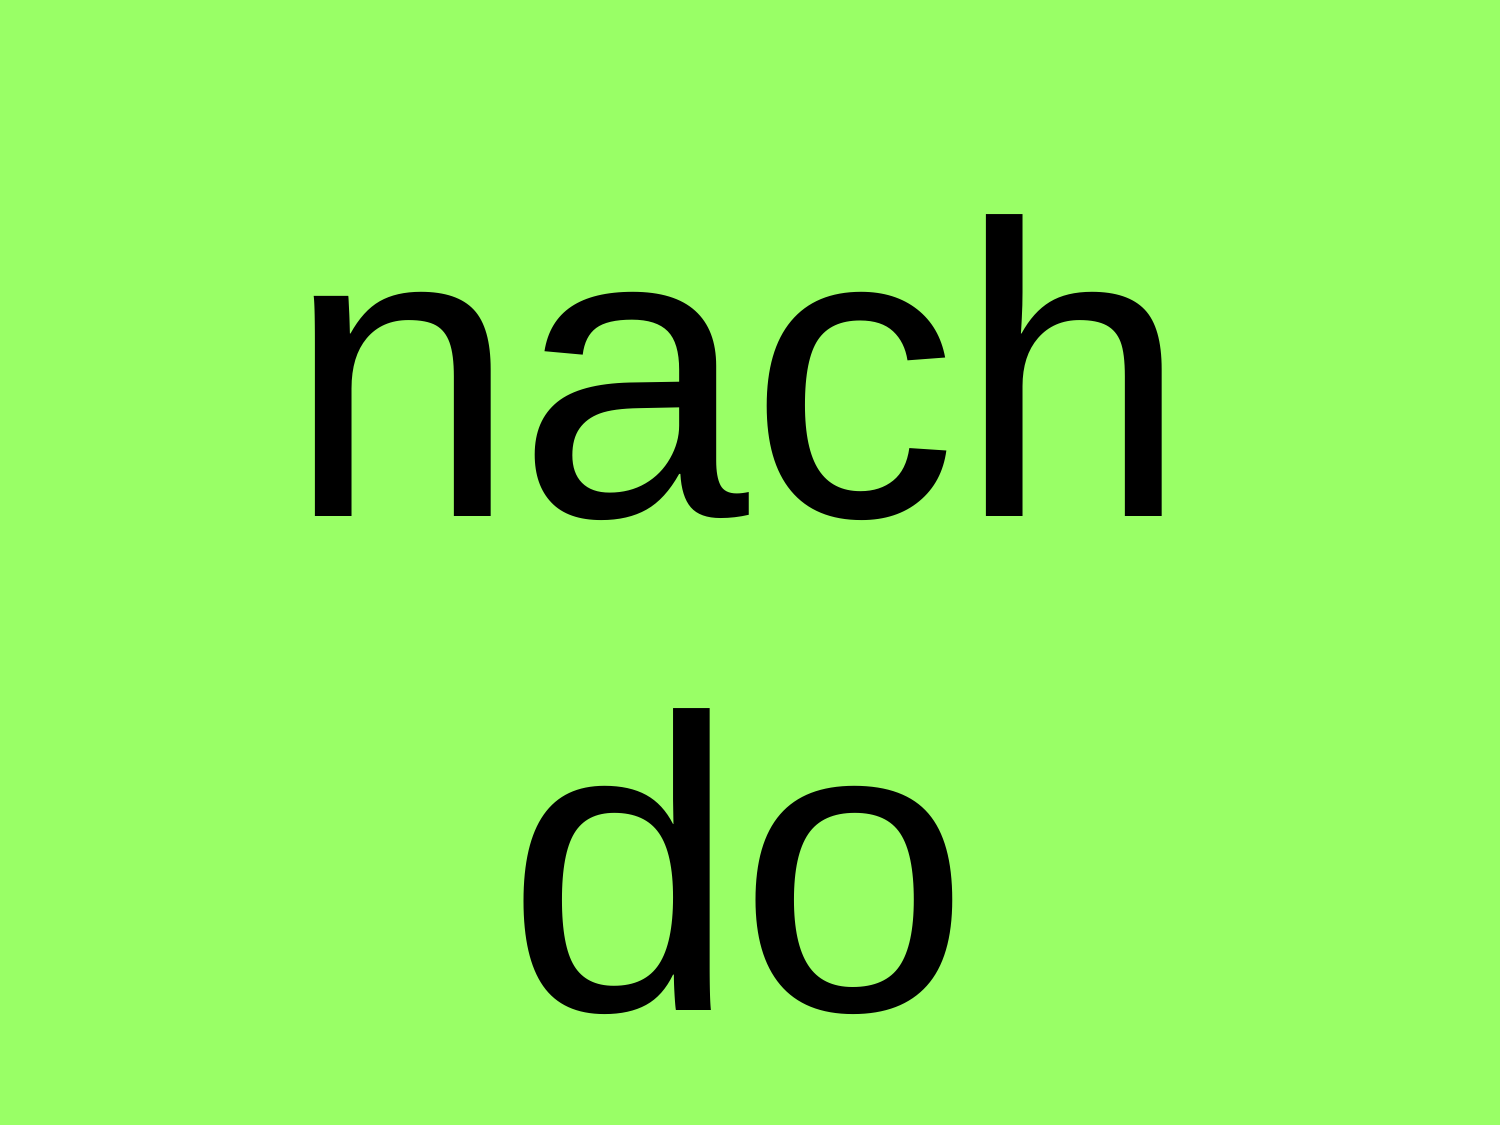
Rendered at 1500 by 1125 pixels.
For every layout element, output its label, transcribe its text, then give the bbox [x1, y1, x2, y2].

title nach [88, 92, 1388, 586]
subtitle do [76, 586, 1400, 1102]
